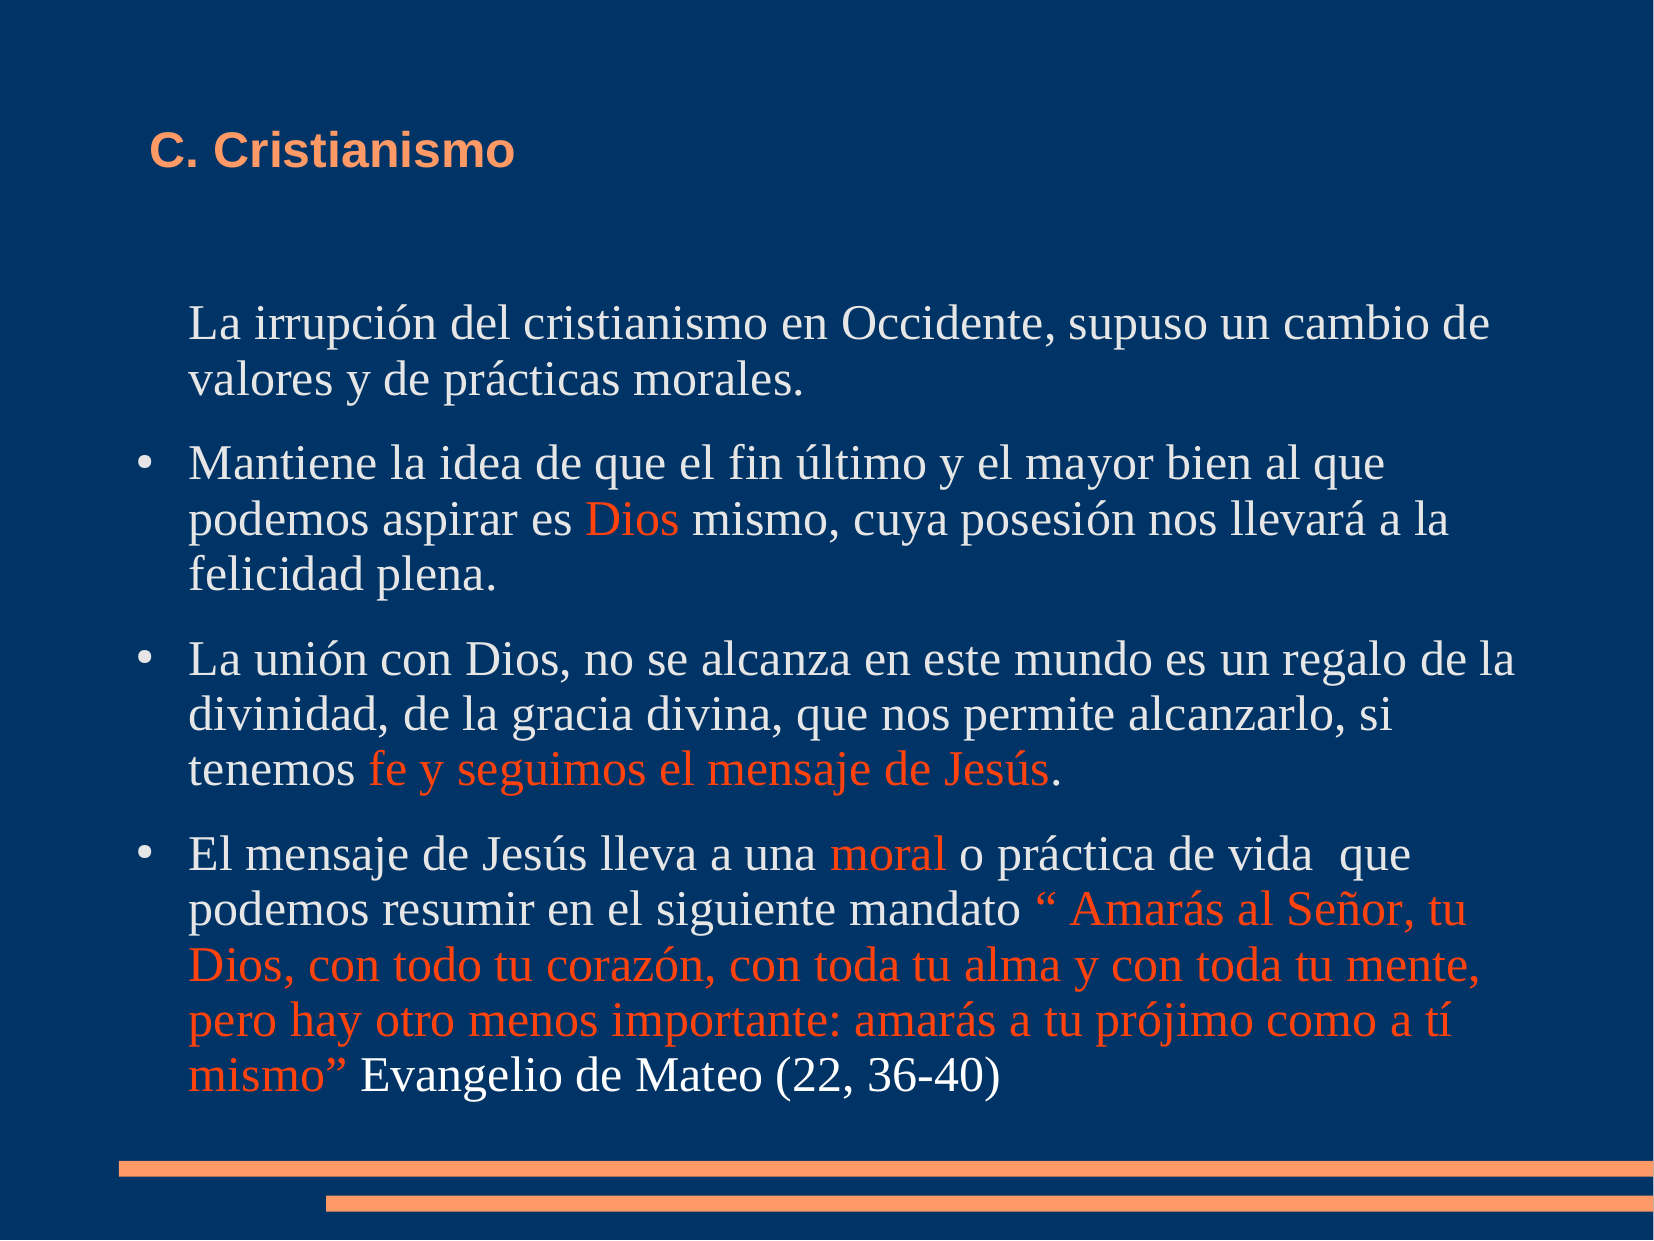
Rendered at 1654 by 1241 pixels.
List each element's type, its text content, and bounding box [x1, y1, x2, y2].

title C. Cristianismo [121, 46, 1534, 254]
list La irrupción del cristianismo en Occidente, supuso un cambio de valores y de prácticas morales. Mantiene la idea de que el fin último y el mayor bien al que podemos aspirar es Dios mismo, cuya posesión nos llevará a la felicidad plena. La unión con Dios, no se alcanza en este mundo es un regalo de la divinidad, de la gracia divina, que nos permite alcanzarlo, si tenemos fe y seguimos el mensaje de Jesús. El mensaje de Jesús lleva a una moral o práctica de vida que podemos resumir en el siguiente mandato “ Amarás al Señor, tu Dios, con todo tu corazón, con toda tu alma y con toda tu mente, pero hay otro menos importante: amarás a tu prójimo como a tí mismo” Evangelio de Mateo (22, 36-40) [118, 295, 1561, 1143]
